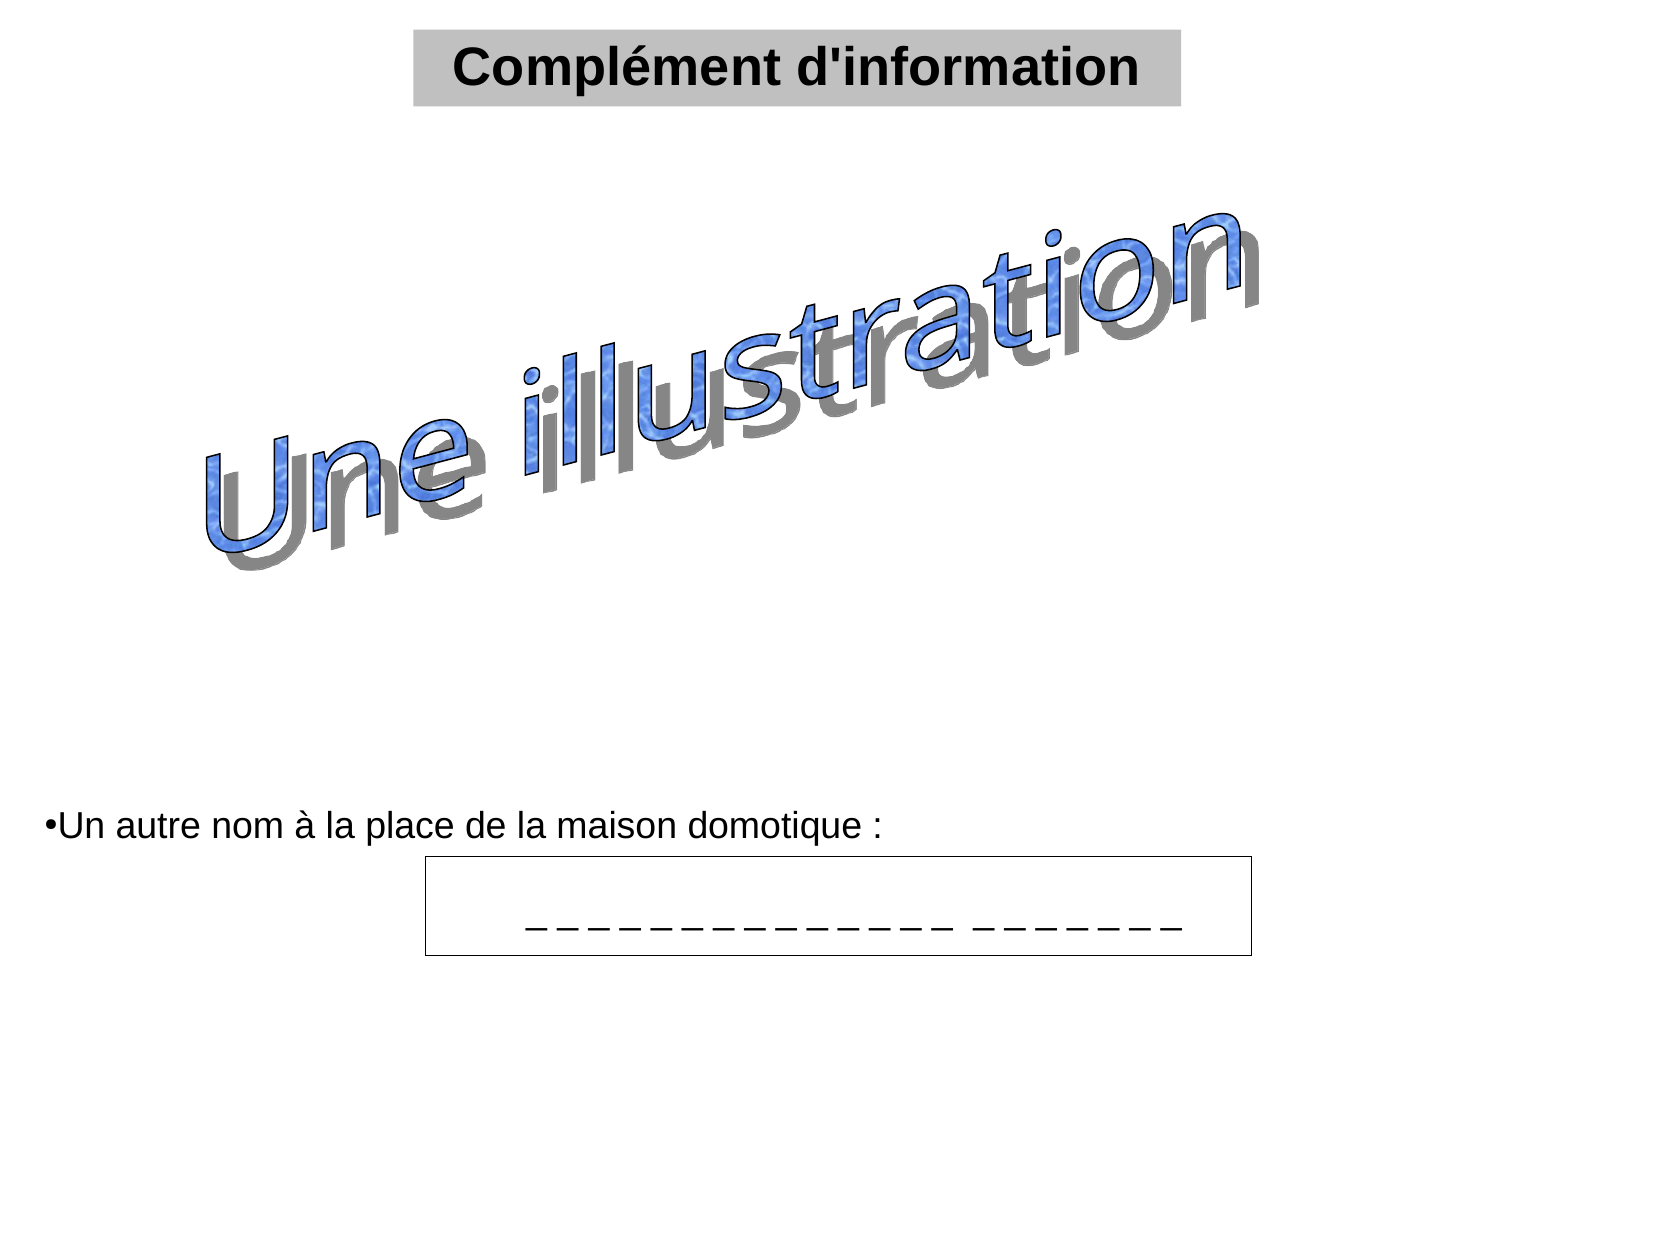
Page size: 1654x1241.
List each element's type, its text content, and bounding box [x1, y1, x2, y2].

text_box Une illustration [601, 342, 615, 456]
text_box Complément d'information [413, 29, 1182, 107]
text_box Une illustration [1080, 238, 1154, 322]
text_box Une illustration [725, 334, 782, 420]
text_box Une illustration [905, 285, 970, 371]
text_box _ _ _ _ _ _ _ _ _ _ _ _ _ _ _ _ _ _ _ _ _ [425, 856, 1252, 956]
text_box Une illustration [853, 298, 900, 389]
text_box Une illustration [1173, 213, 1241, 304]
text_box Une illustration [638, 350, 706, 441]
text_box Une illustration [313, 441, 380, 532]
text_box Une illustration [525, 395, 539, 476]
text_box Une illustration [206, 435, 288, 553]
text_box Une illustration [399, 419, 468, 502]
text_box Une illustration [1046, 256, 1060, 338]
text_box Une illustration [983, 253, 1032, 348]
text_box Une illustration [790, 304, 838, 399]
text_box Un autre nom à la place de la maison domotique : [29, 797, 1565, 855]
text_box Une illustration [563, 352, 577, 466]
